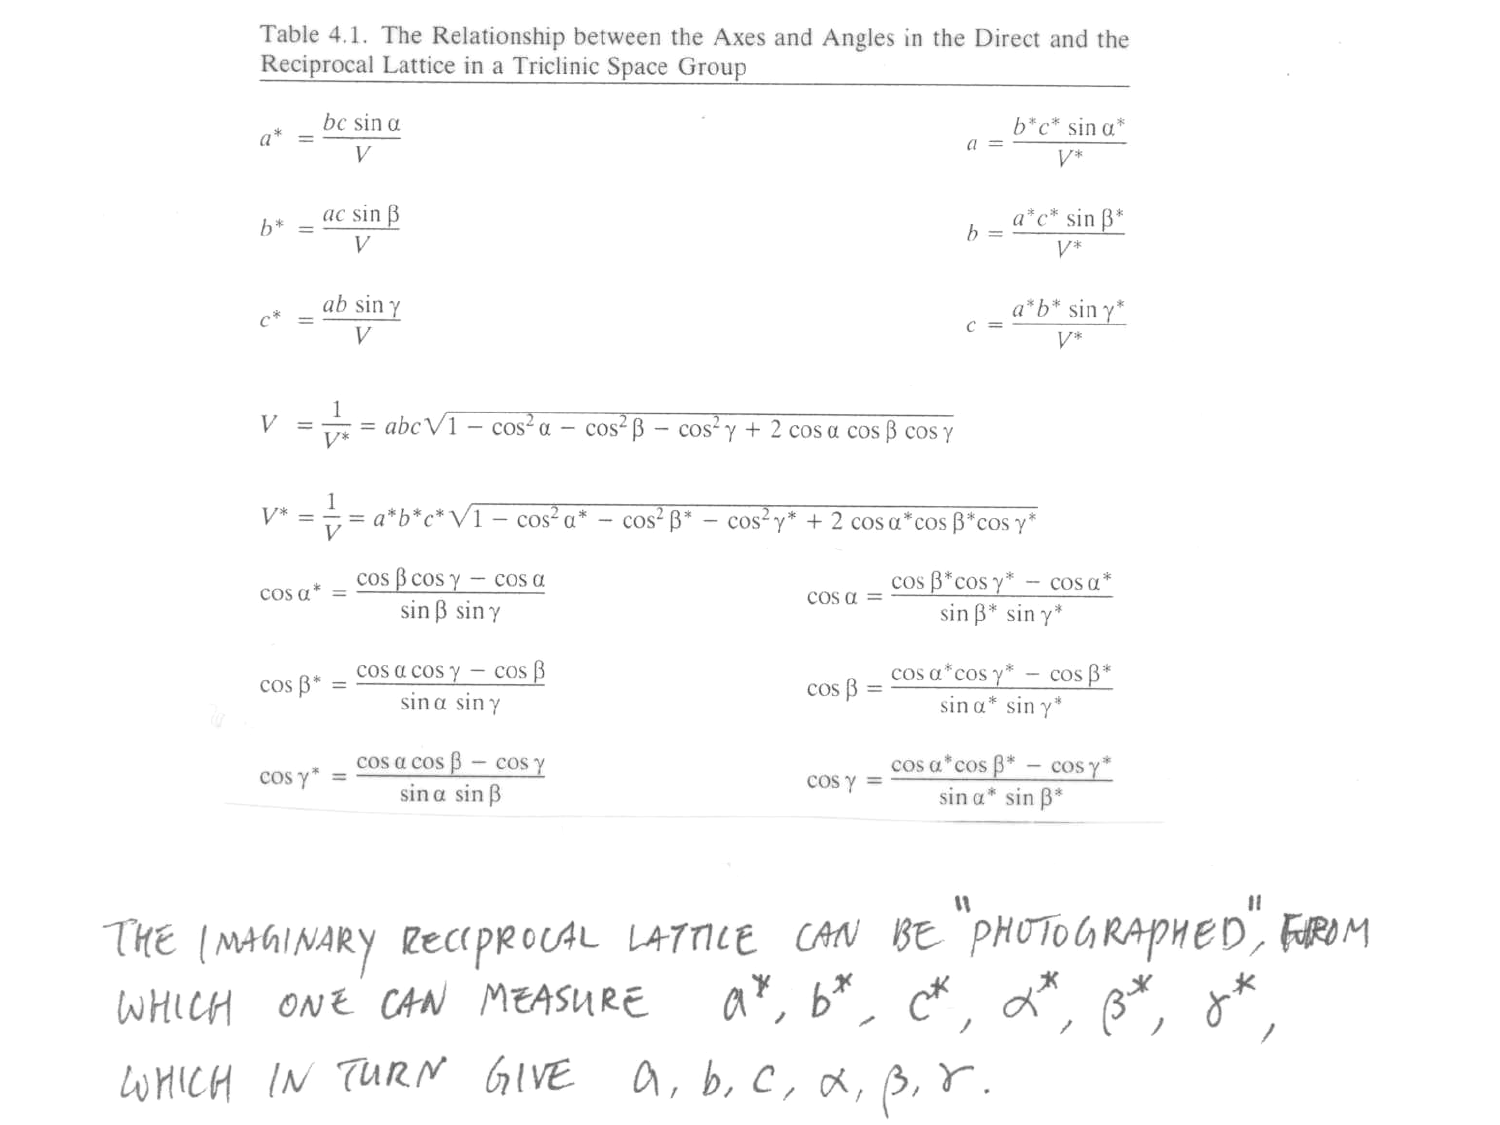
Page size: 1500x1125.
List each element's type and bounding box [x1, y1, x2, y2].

picture [87, 0, 1375, 1122]
